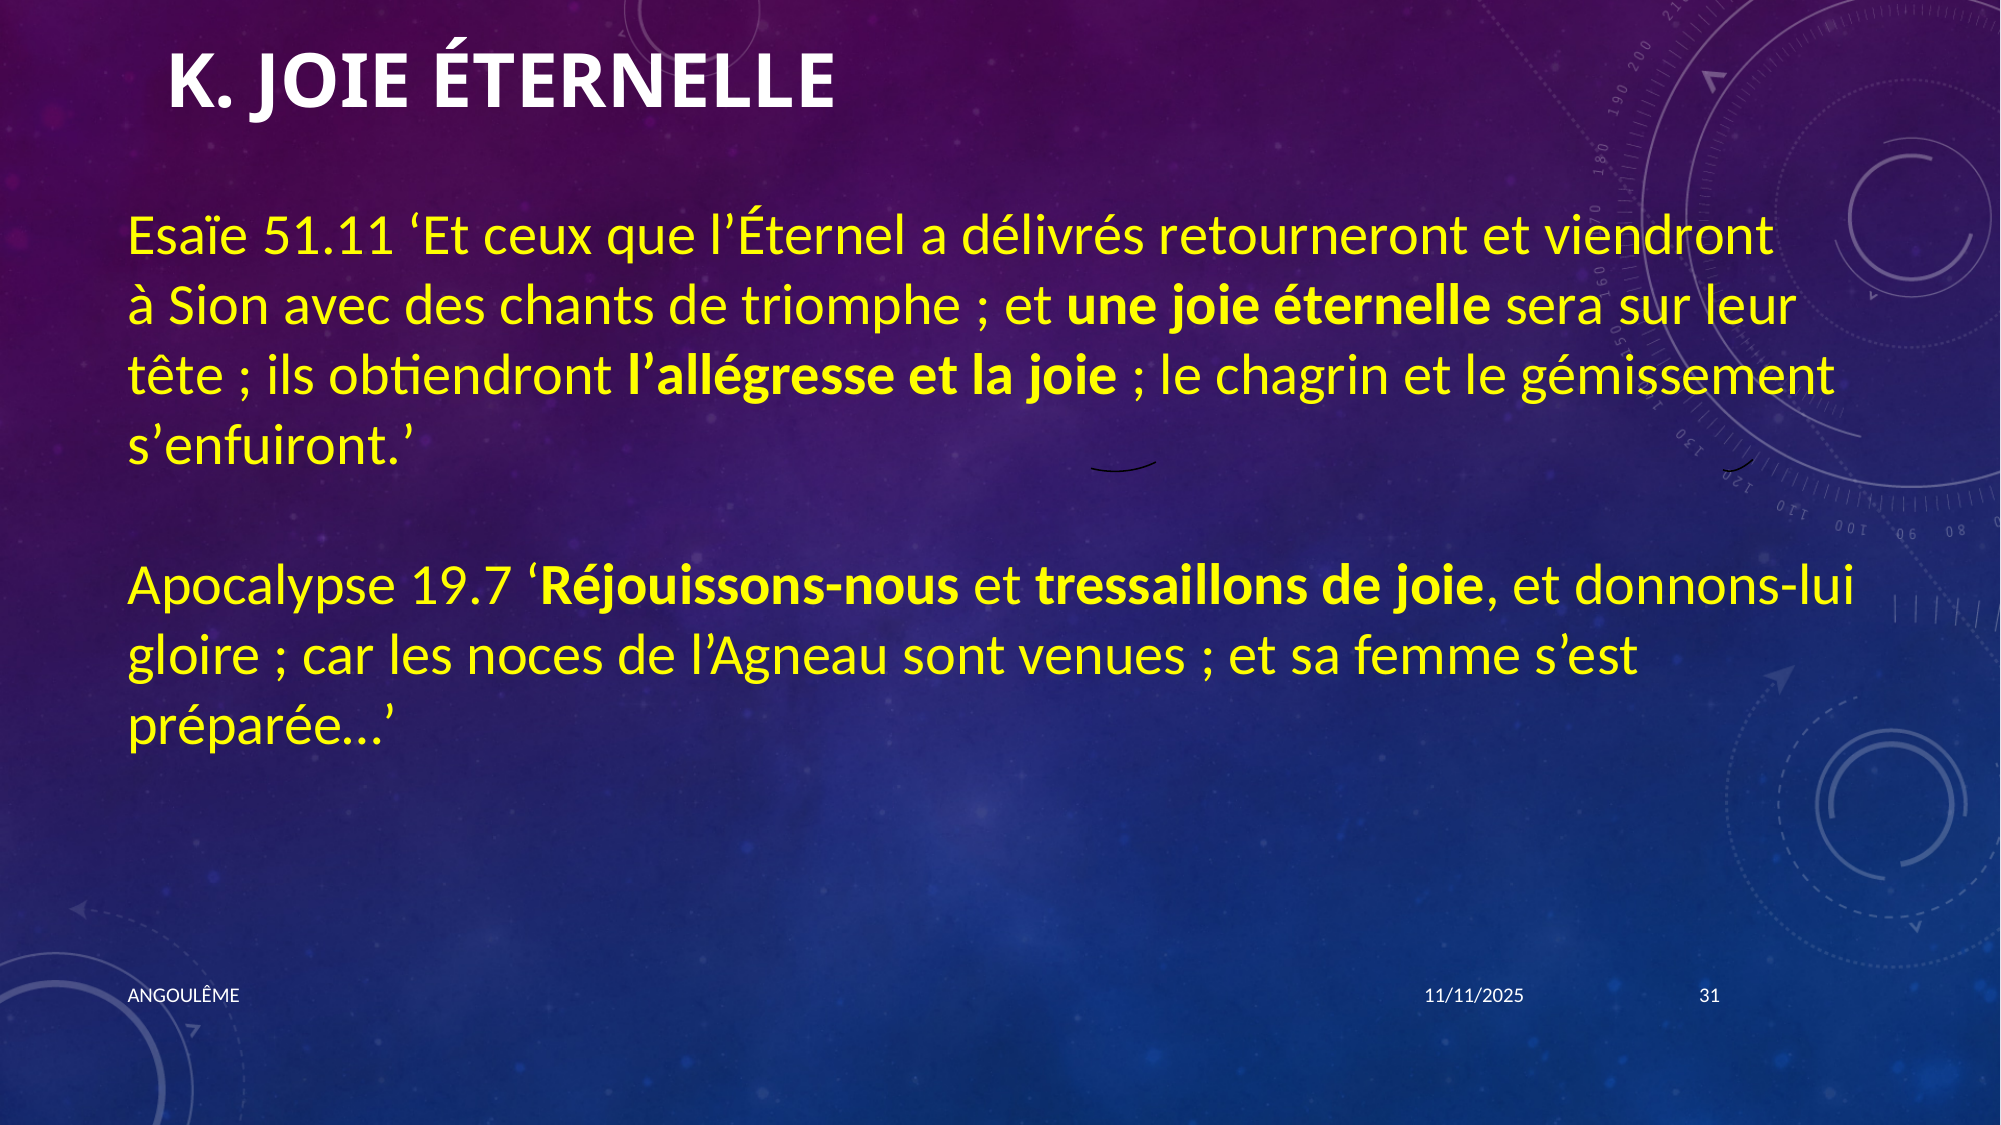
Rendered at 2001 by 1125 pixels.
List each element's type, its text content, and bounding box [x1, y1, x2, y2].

text_box ANGOULÊME [112, 963, 1397, 1026]
title K. joie éternelle [0, 5, 1662, 150]
text_box [1684, 963, 1775, 1026]
text_box Esaïe 51.11 ‘Et ceux que l’Éternel a délivrés retourneront et viendront à Sion avec des chants de triomphe ; et une joie éternelle sera sur leur tête ; ils obtiendront l’allégresse et la joie ; le chagrin et le gémissement s’enfuiront.’ Apocalypse 19.7 ‘Réjouissons-nous et tressaillons de joie, et donnons-lui gloire ; car les noces de l’Agneau sont venues ; et sa femme s’est préparée…’ [112, 189, 1877, 770]
text_box 11/11/2025 [1409, 963, 1672, 1026]
